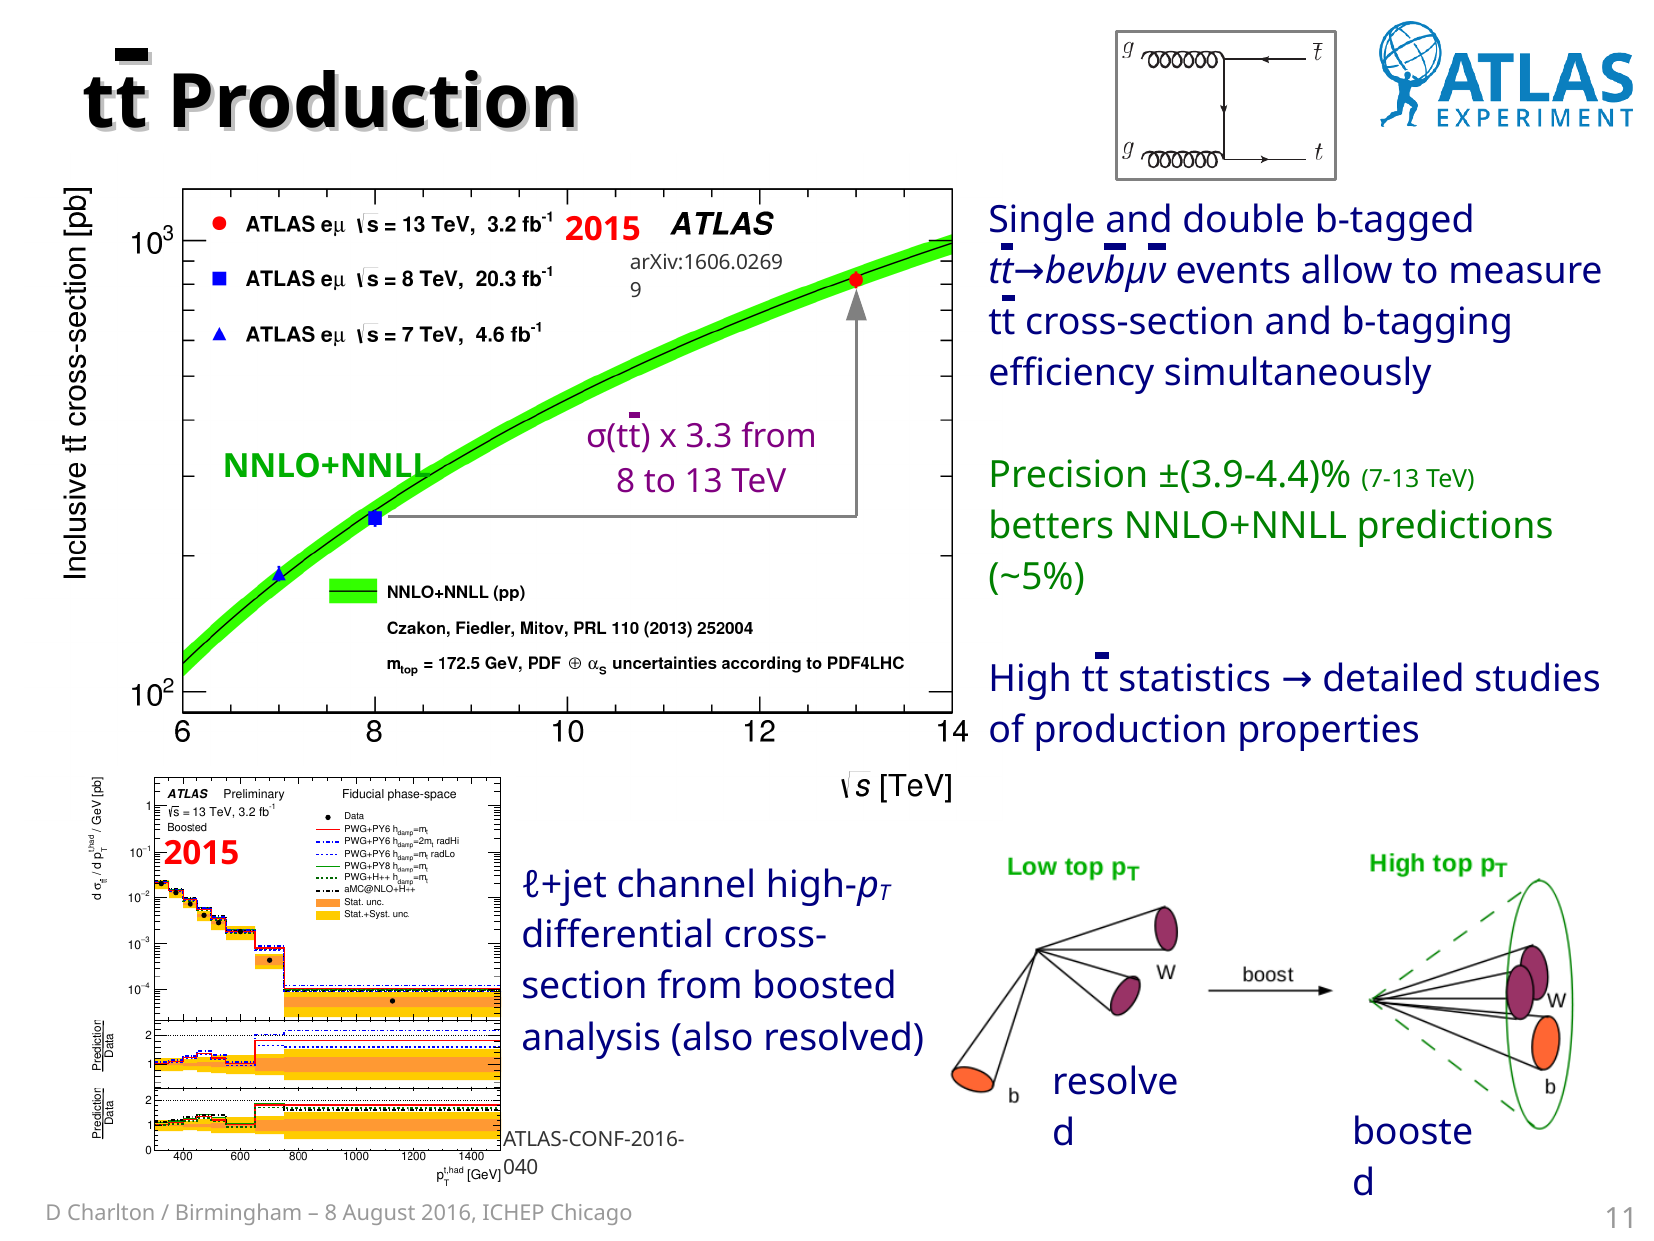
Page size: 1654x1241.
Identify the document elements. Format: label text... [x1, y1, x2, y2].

picture [993, 724, 1003, 740]
picture [1118, 32, 1335, 179]
picture [506, 1160, 512, 1173]
text_box boosted [1337, 1097, 1501, 1156]
text_box σ(tt) x 3.3 from 8 to 13 TeV [561, 410, 842, 503]
text_box arXiv:1606.02699 [614, 240, 807, 280]
text_box NNLO+NNLL [207, 434, 425, 488]
text_box ATLAS-CONF-2016-040 [488, 1116, 728, 1156]
title tt Production [82, 49, 1115, 148]
text_box ℓ+jet channel high-pT differential cross-section from boosted analysis (also resolved) [506, 849, 929, 1052]
text_box resolved [1037, 1047, 1211, 1106]
picture [929, 842, 1615, 1140]
picture [1379, 21, 1633, 127]
text_box 2015 [550, 197, 678, 262]
picture [24, 153, 1003, 1188]
picture [1057, 1127, 1069, 1140]
text_box Single and double b-tagged tt→beνbμν events allow to measure tt cross-section and b-tagging efficiency simultaneously Precision ±(3.9-4.4)% (7-13 TeV) betters NNLO+NNLL predictions (~5%) High tt statistics → detailed studies of production properties [973, 185, 1621, 638]
text_box 2015 [148, 821, 277, 885]
